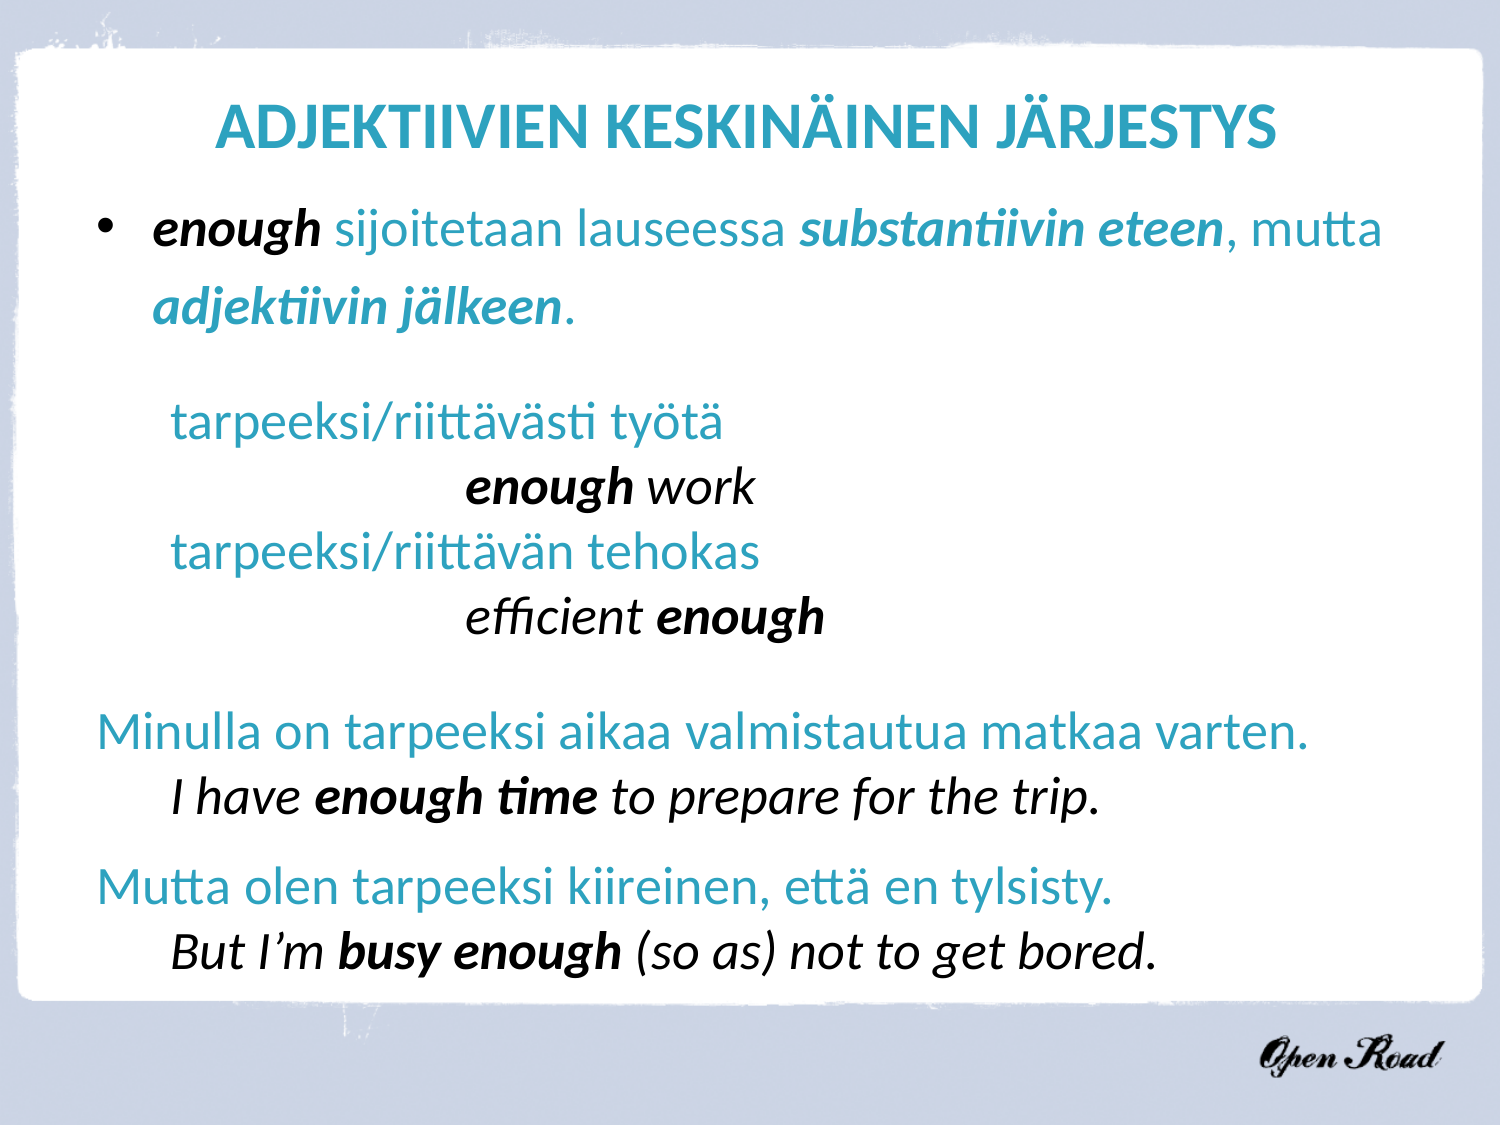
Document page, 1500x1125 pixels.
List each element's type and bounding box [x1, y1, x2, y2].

picture [81, 94, 1419, 1031]
